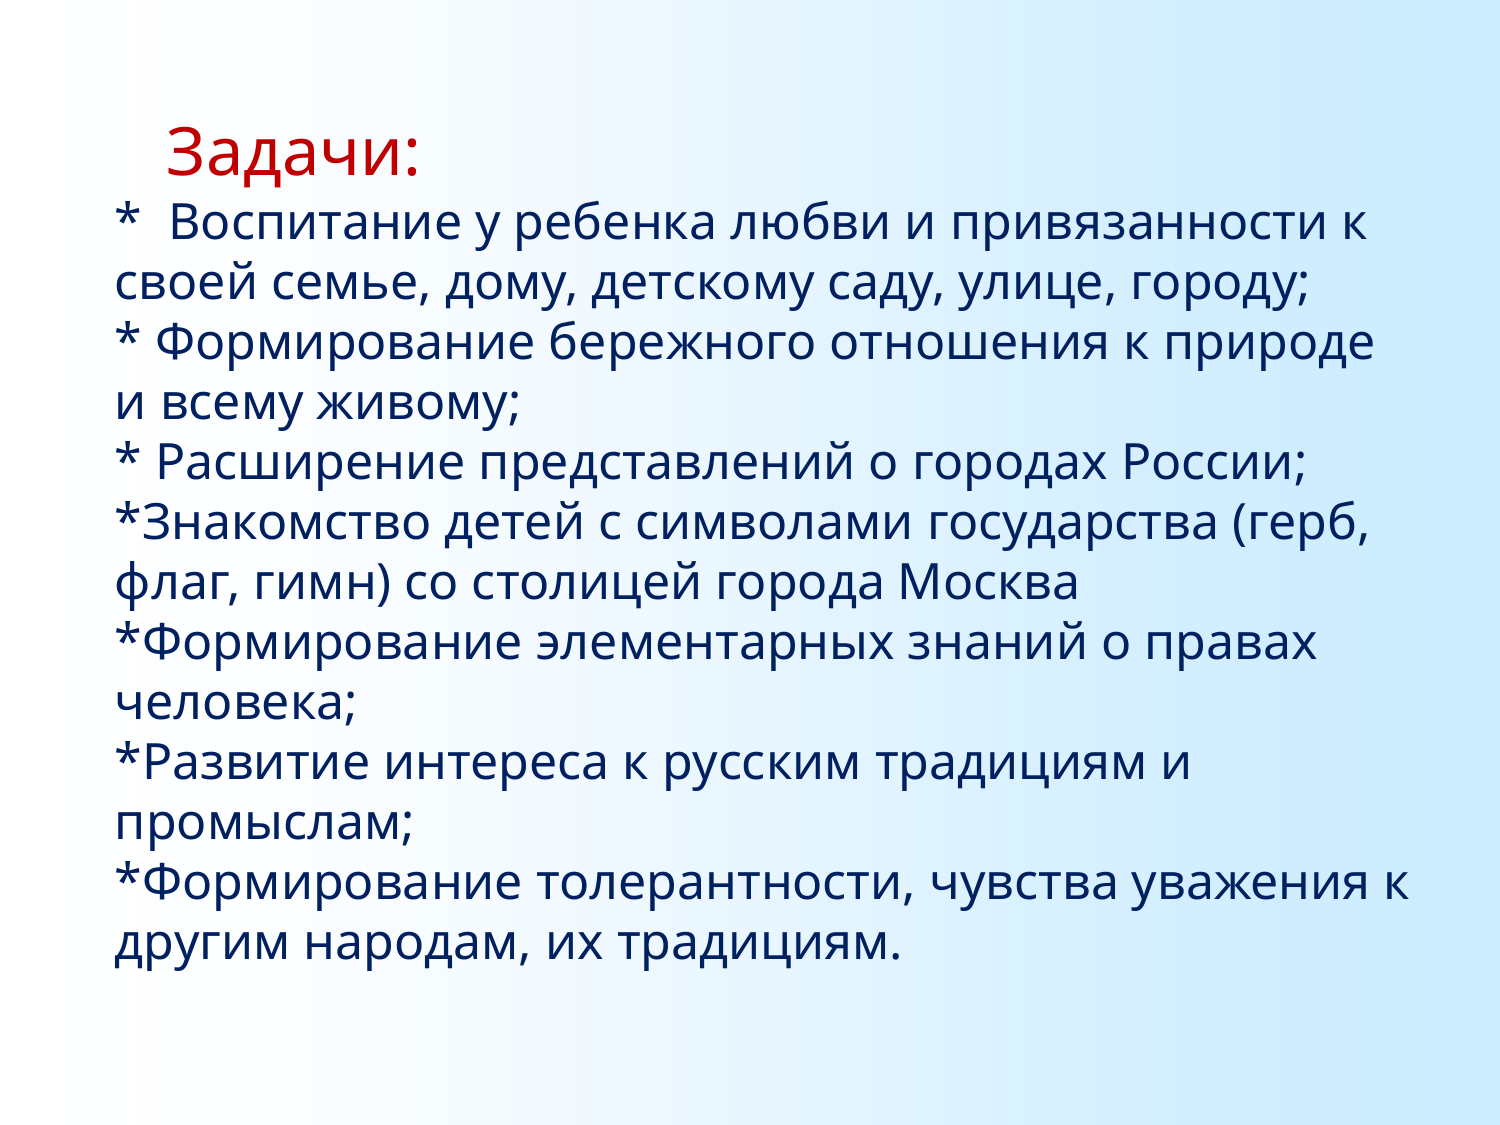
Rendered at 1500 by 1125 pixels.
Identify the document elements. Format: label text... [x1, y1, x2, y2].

picture [0, 0, 1500, 1125]
text_box Задачи: * Воспитание у ребенка любви и привязанности к своей семье, дому, детскому саду, улице, городу; * Формирование бережного отношения к природе и всему живому; * Расширение представлений о городах России; *Знакомство детей с символами государства (герб, флаг, гимн) со столицей города Москва *Формирование элементарных знаний о правах человека; *Развитие интереса к русским традициям и промыслам; *Формирование толерантности, чувства уважения к другим народам, их традициям. [100, 101, 1436, 977]
